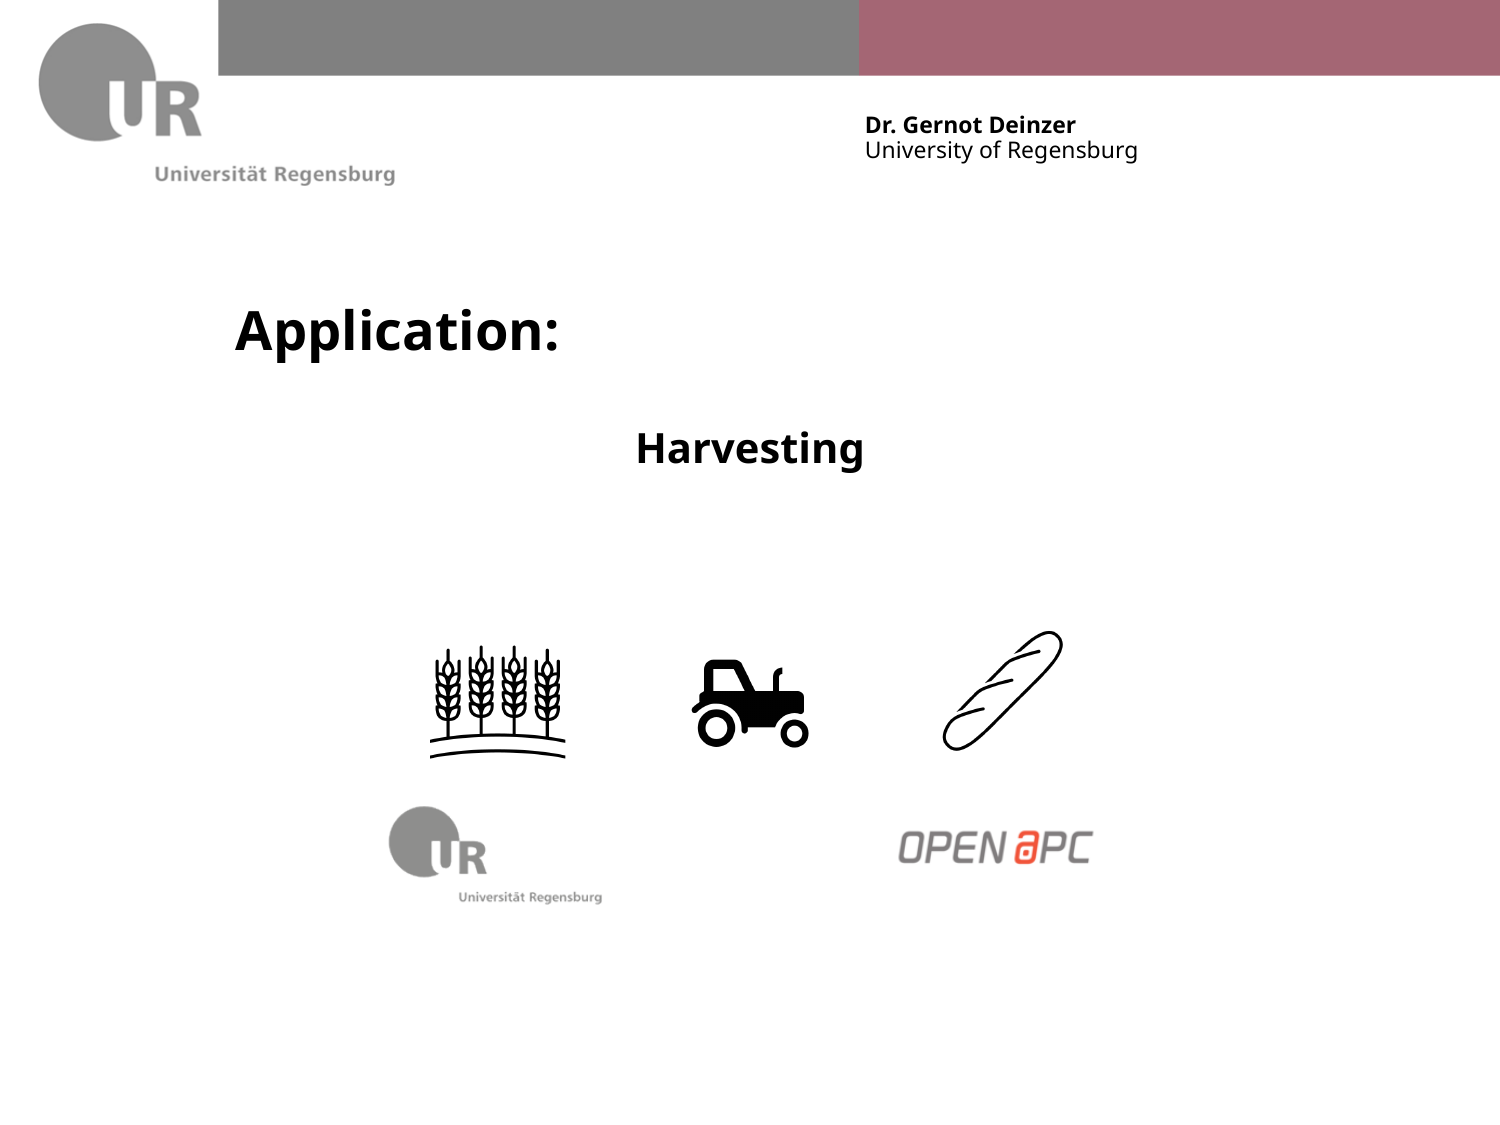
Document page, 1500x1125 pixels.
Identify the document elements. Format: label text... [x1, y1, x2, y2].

list Harvesting [225, 414, 1275, 563]
picture [422, 628, 573, 779]
title Application: [220, 271, 1400, 386]
picture [387, 805, 608, 912]
picture [675, 628, 825, 779]
picture [17, 18, 419, 209]
picture [892, 824, 1113, 877]
picture [927, 615, 1078, 766]
